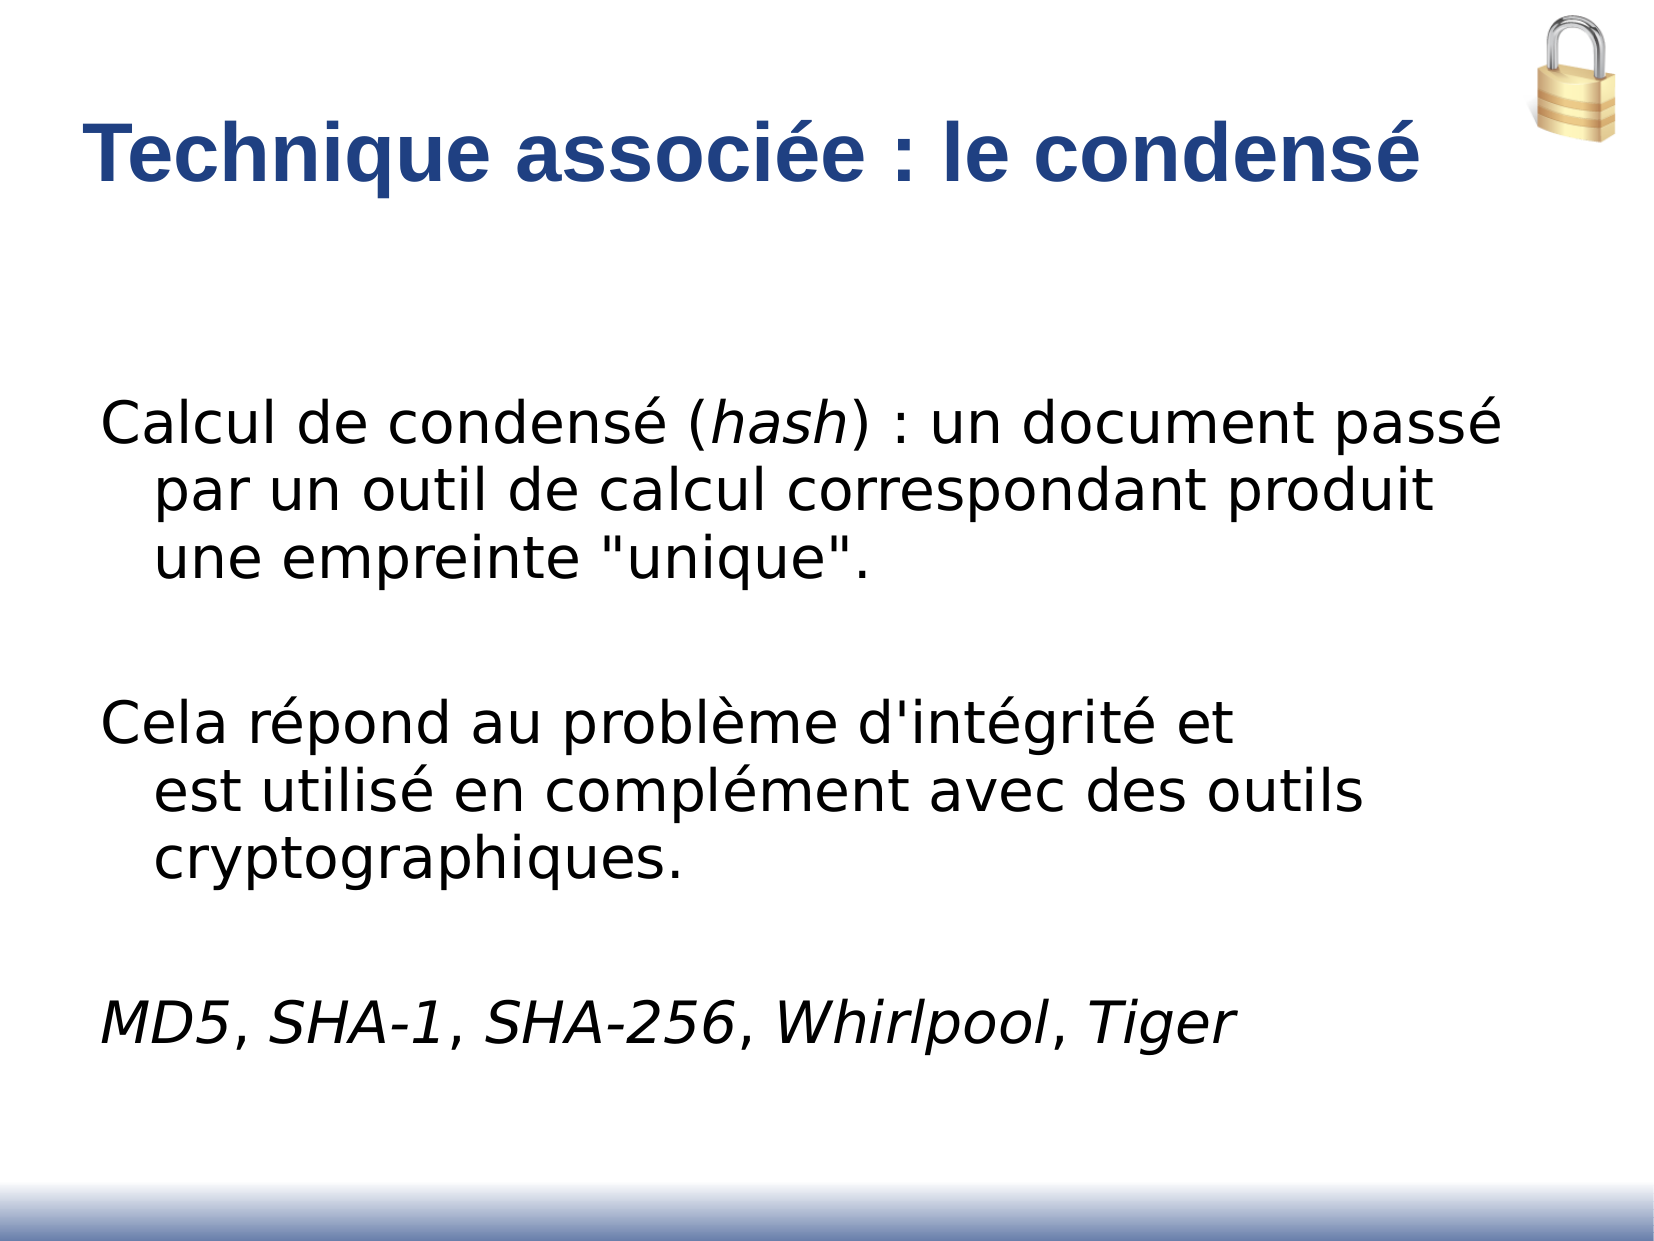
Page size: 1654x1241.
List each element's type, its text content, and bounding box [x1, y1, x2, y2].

title Technique associée : le condensé [82, 56, 1571, 250]
list Calcul de condensé (hash) : un document passé par un outil de calcul correspondant produit une empreinte "unique". Cela répond au problème d'intégrité et est utilisé en complément avec des outils cryptographiques. MD5, SHA-1, SHA-256, Whirlpool, Tiger [82, 324, 1571, 1123]
picture [1505, 11, 1642, 148]
